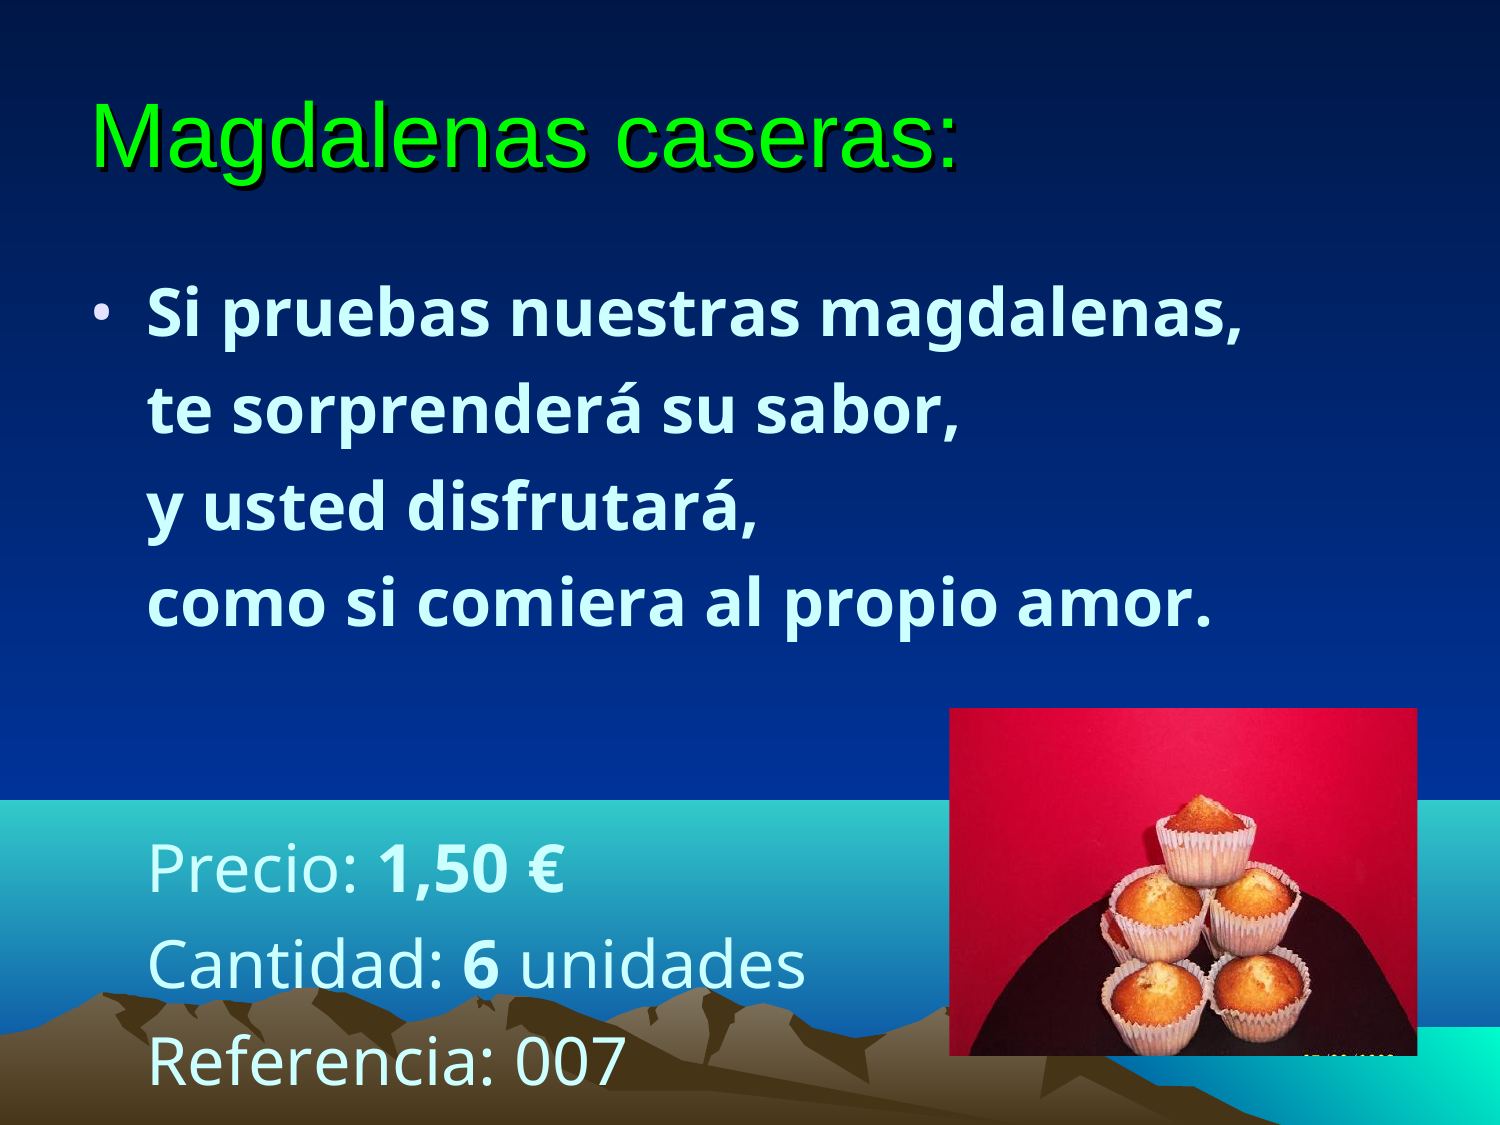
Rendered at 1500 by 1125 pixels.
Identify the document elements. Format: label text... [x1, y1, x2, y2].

picture [949, 708, 1418, 1056]
list Si pruebas nuestras magdalenas, te sorprenderá su sabor, y usted disfrutará, como si comiera al propio amor. Precio: 1,50 € Cantidad: 6 unidades Referencia: 007 [75, 262, 1426, 1125]
title Magdalenas caseras: [75, 37, 1426, 225]
